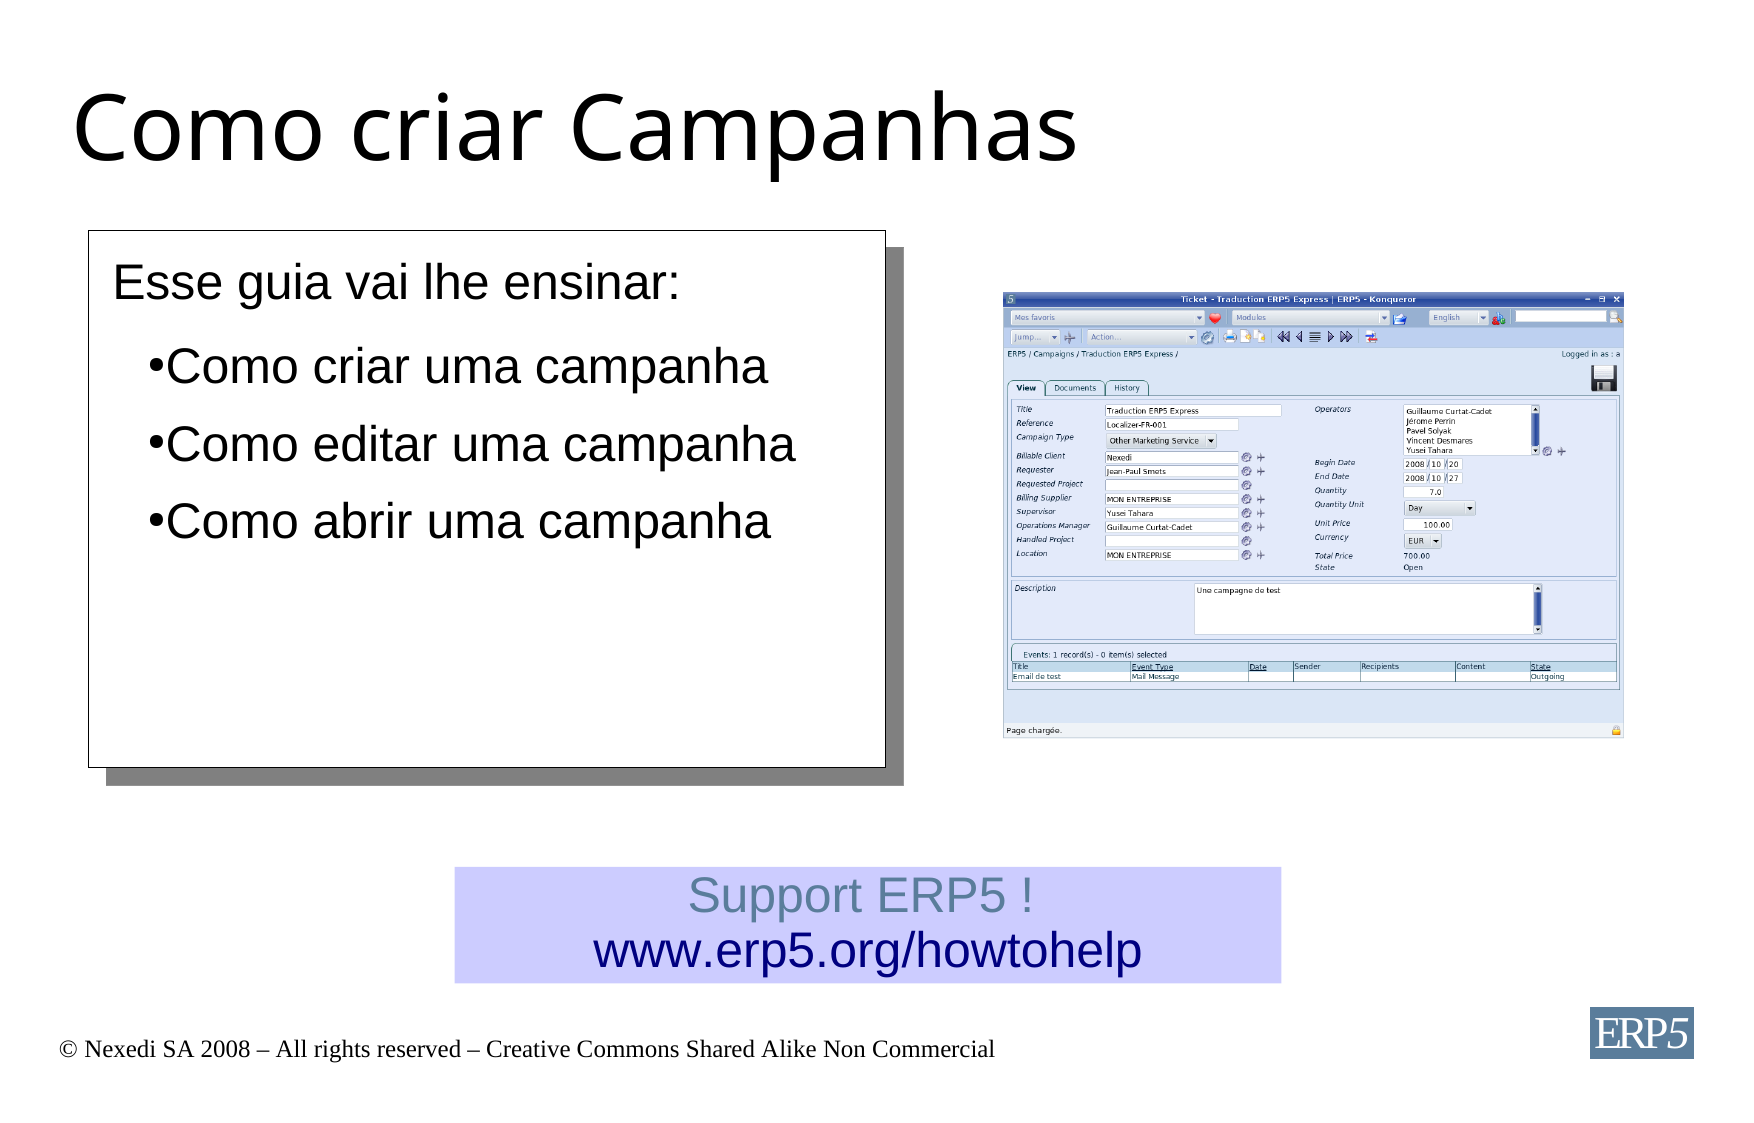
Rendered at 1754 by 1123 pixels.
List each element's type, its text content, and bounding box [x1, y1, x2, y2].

text_box Support ERP5 ! www.erp5.org/howtohelp [454, 866, 1282, 984]
picture [1003, 292, 1624, 739]
text_box Esse guia vai lhe ensinar: [112, 253, 762, 313]
title Como criar Campanhas [71, 63, 1707, 187]
text_box [88, 230, 886, 768]
list Como criar uma campanha Como editar uma campanha Como abrir uma campanha [147, 338, 861, 709]
